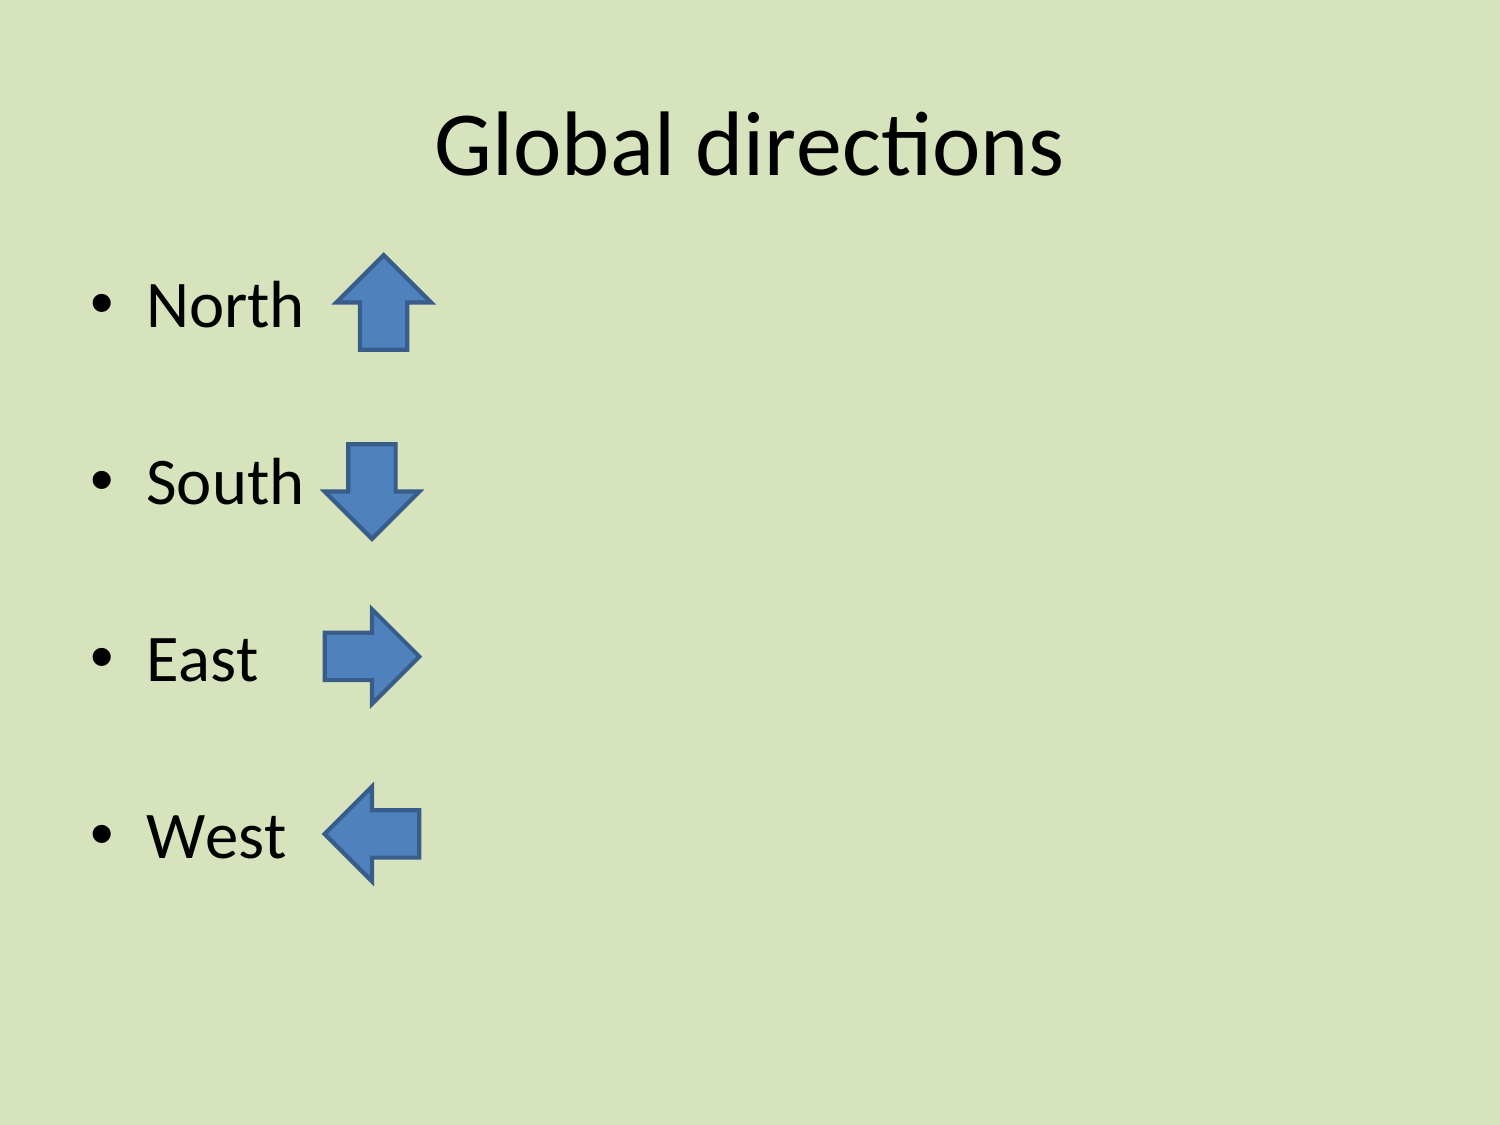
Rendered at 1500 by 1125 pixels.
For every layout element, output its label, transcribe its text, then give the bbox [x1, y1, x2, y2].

text_box [336, 255, 431, 350]
list North South East West [75, 262, 1426, 970]
text_box [324, 609, 420, 704]
title Global directions [75, 45, 1426, 233]
text_box [324, 444, 420, 539]
text_box [324, 786, 420, 882]
